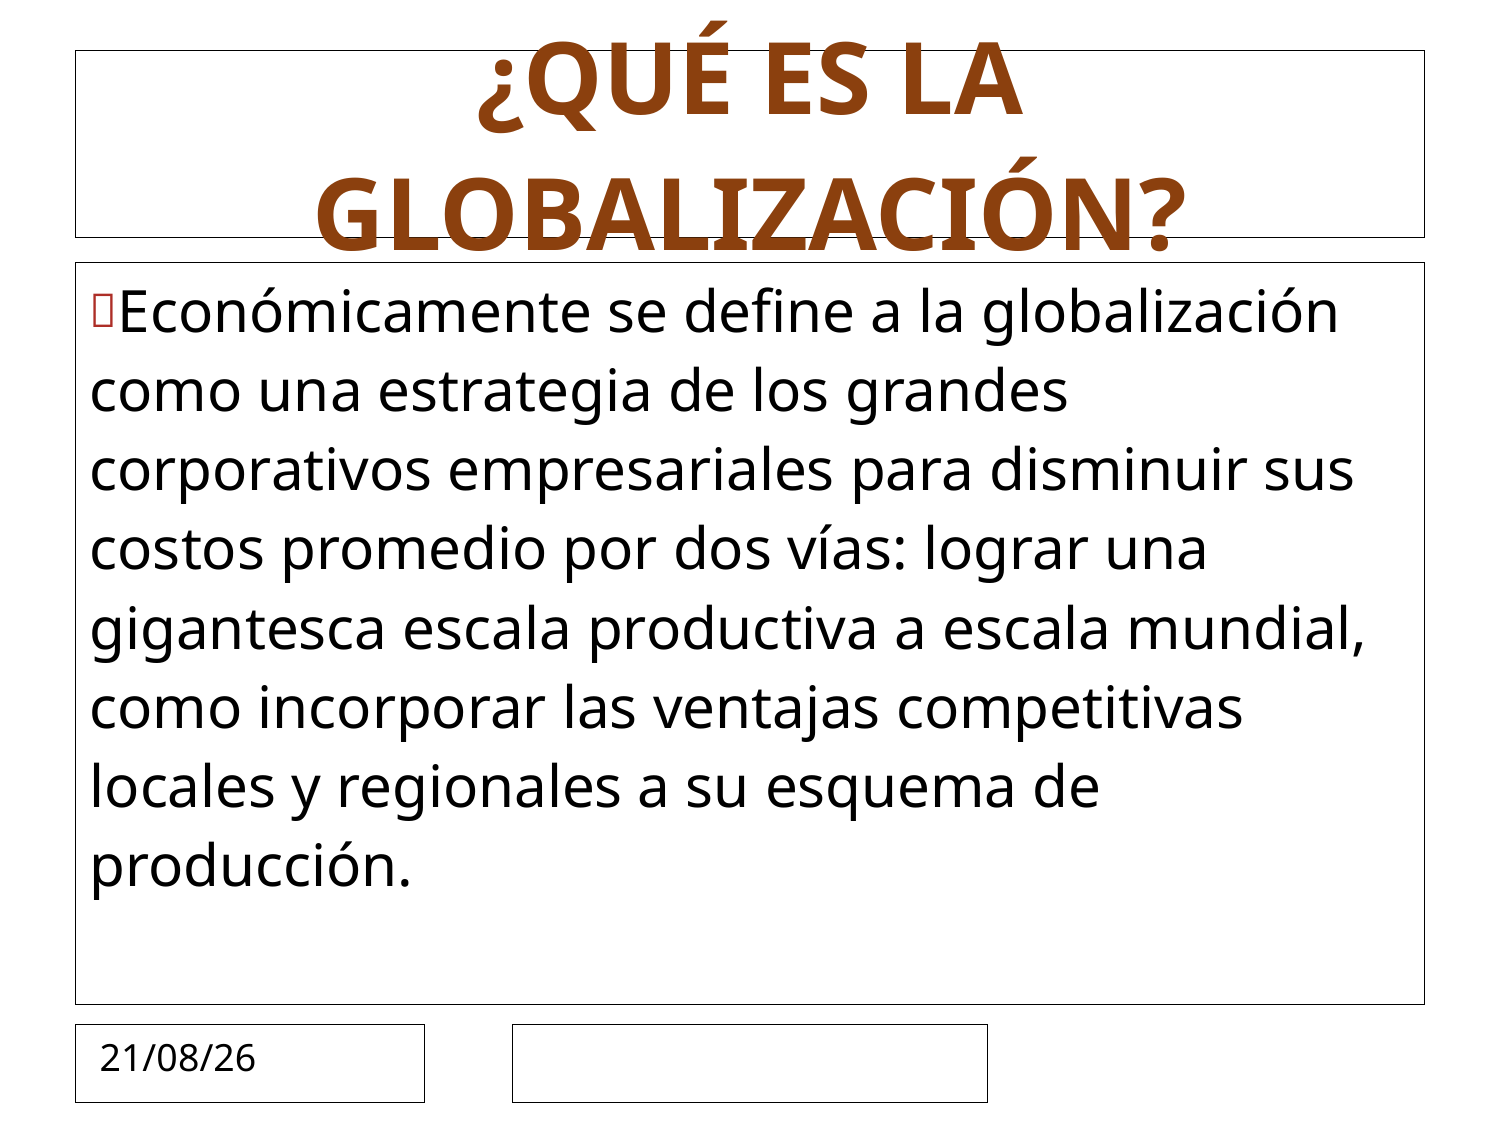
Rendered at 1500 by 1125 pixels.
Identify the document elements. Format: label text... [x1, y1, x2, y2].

title ¿QUÉ ES LA GLOBALIZACIÓN? [75, 50, 1425, 238]
list Económicamente se define a la globalización como una estrategia de los grandes corporativos empresariales para disminuir sus costos promedio por dos vías: lograr una gigantesca escala productiva a escala mundial, como incorporar las ventajas competitivas locales y regionales a su esquema de producción. [75, 262, 1425, 1005]
